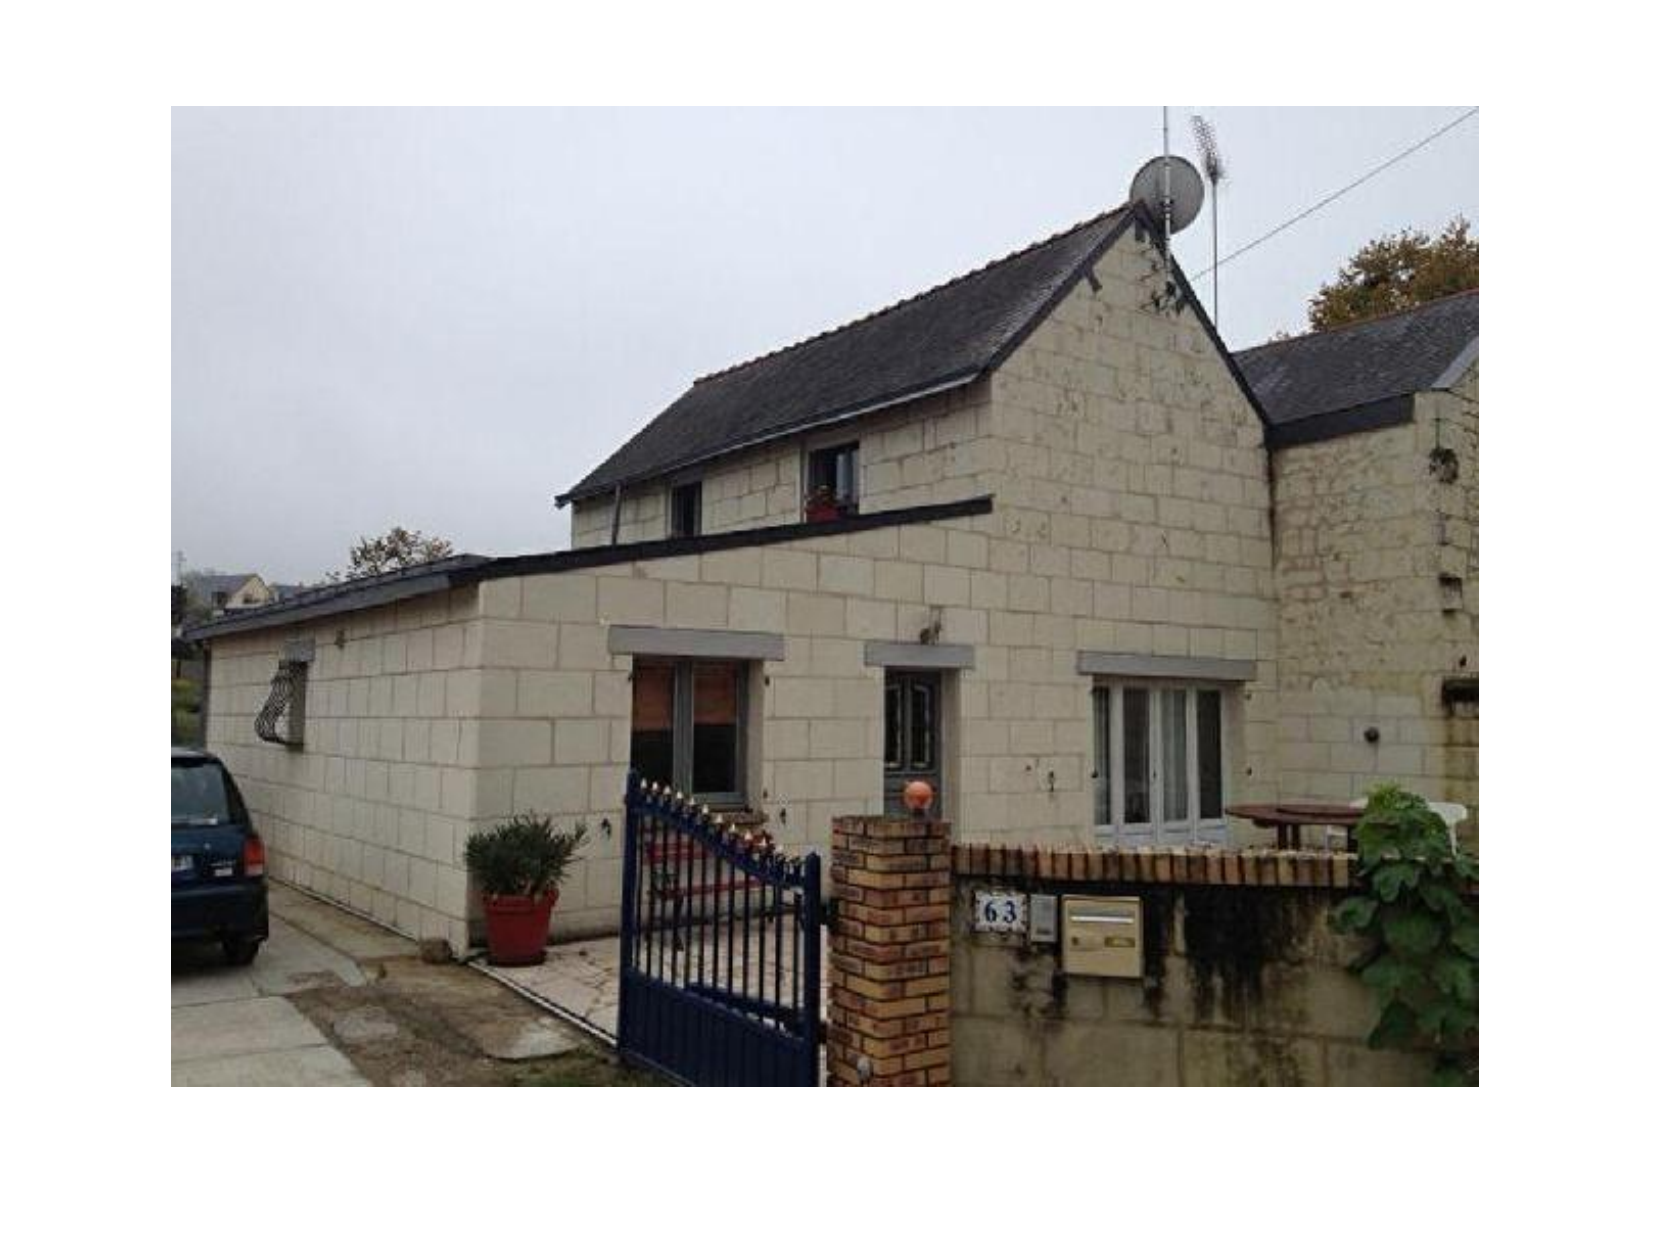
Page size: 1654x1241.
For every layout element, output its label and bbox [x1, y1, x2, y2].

picture [169, 106, 1479, 1087]
